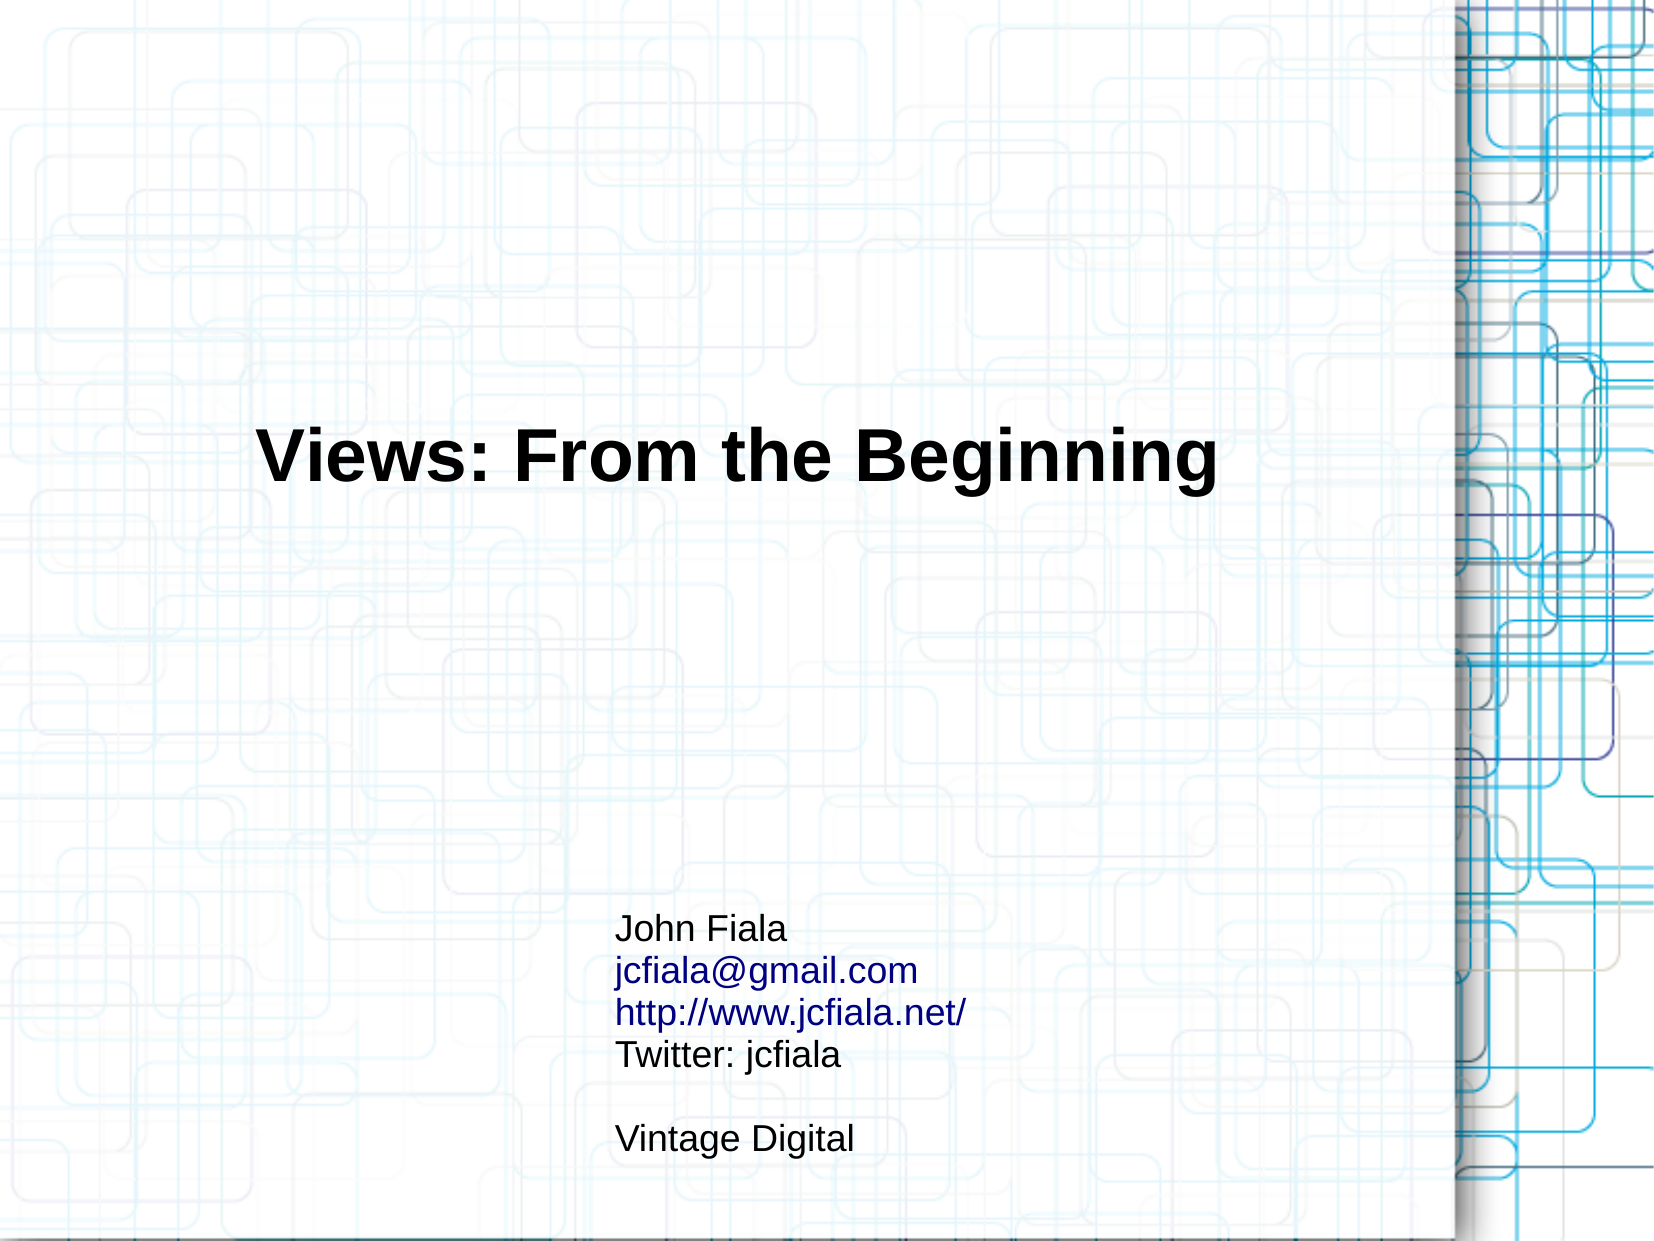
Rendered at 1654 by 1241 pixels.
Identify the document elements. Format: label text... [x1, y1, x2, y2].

subtitle Views: From the Beginning [59, 49, 1418, 863]
picture [0, 0, 1654, 1241]
text_box John Fiala jcfiala@gmail.com http://www.jcfiala.net/ Twitter: jcfiala Vintage Digital [600, 900, 1426, 1168]
